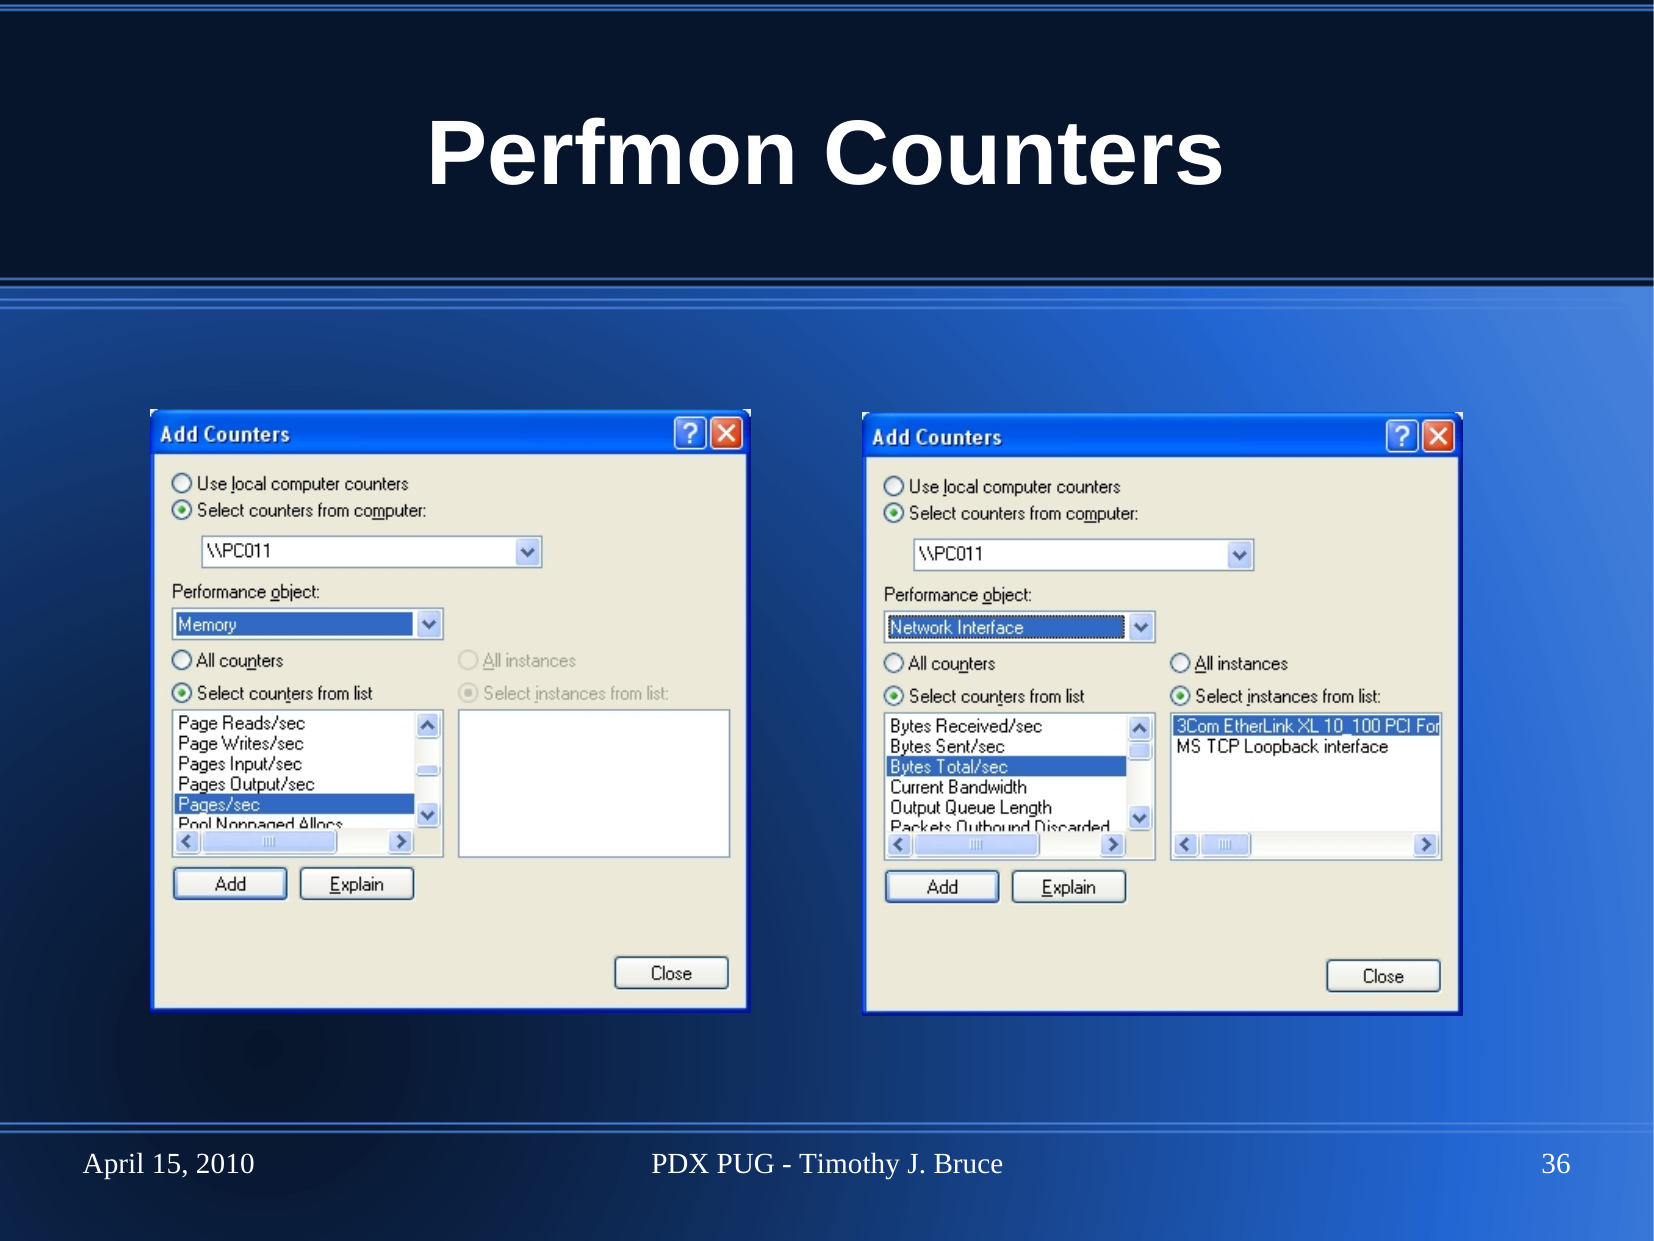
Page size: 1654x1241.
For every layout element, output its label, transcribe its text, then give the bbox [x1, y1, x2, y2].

picture [0, 0, 1654, 1241]
title Perfmon Counters [82, 56, 1571, 250]
